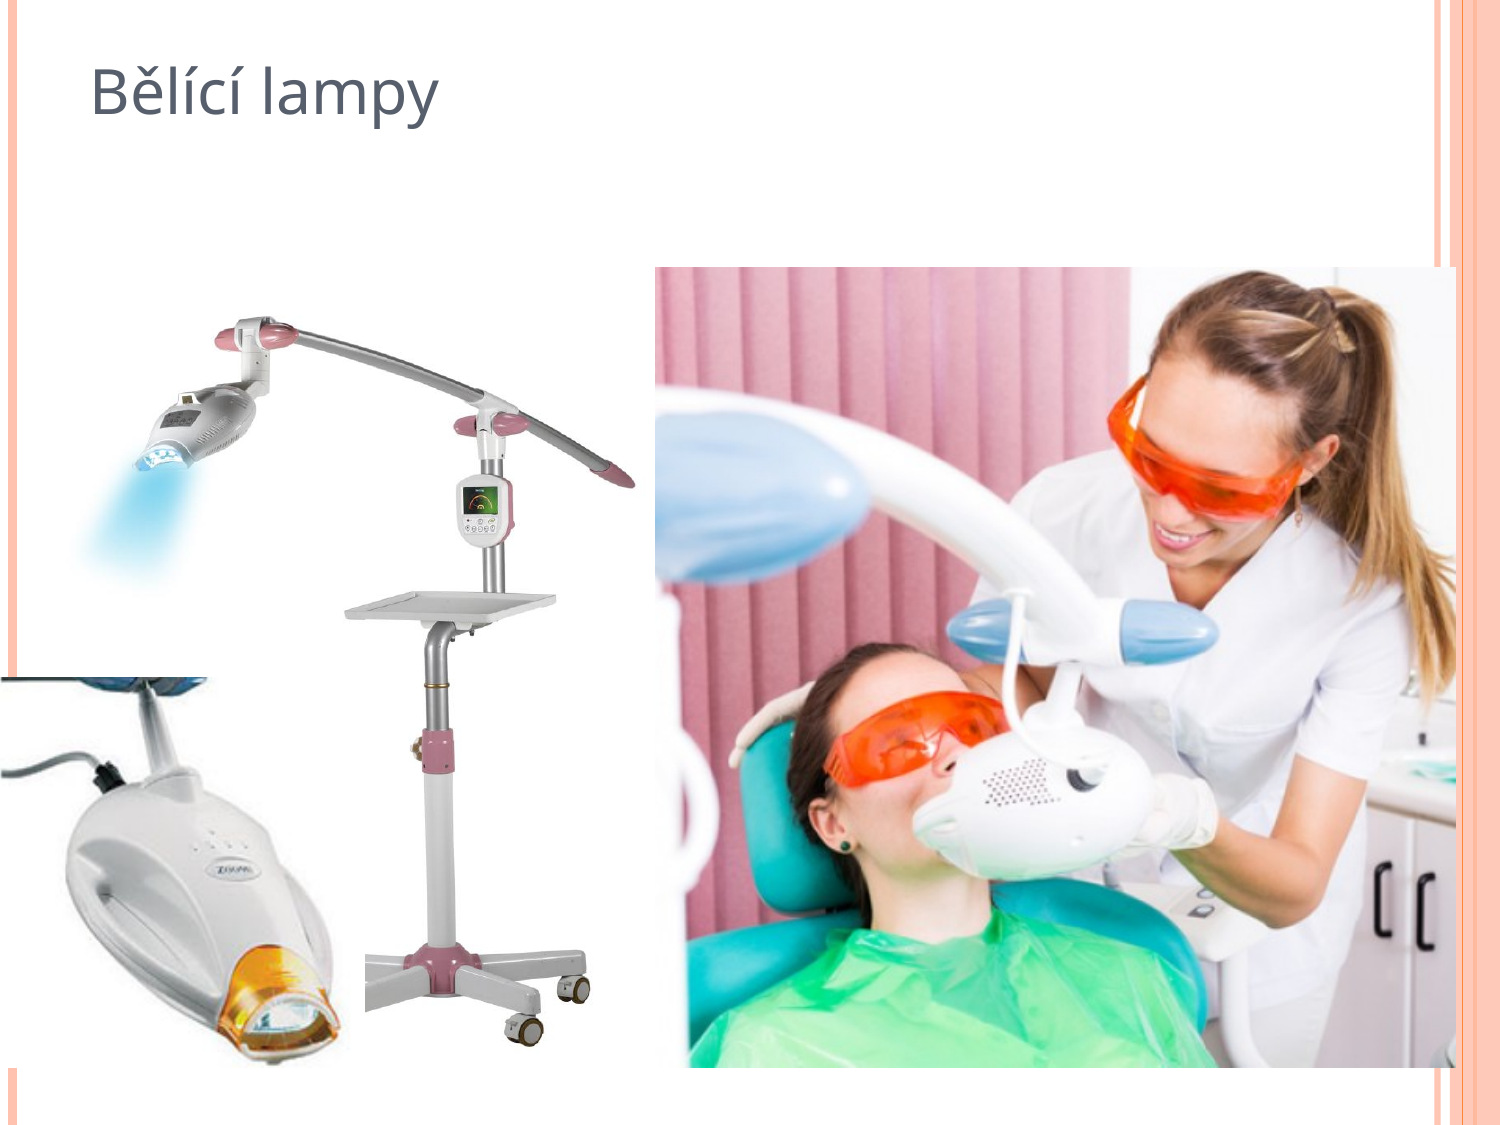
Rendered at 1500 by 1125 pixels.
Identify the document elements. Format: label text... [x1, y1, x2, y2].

title Bělící lampy [75, 45, 1300, 233]
picture [0, 267, 1456, 1068]
